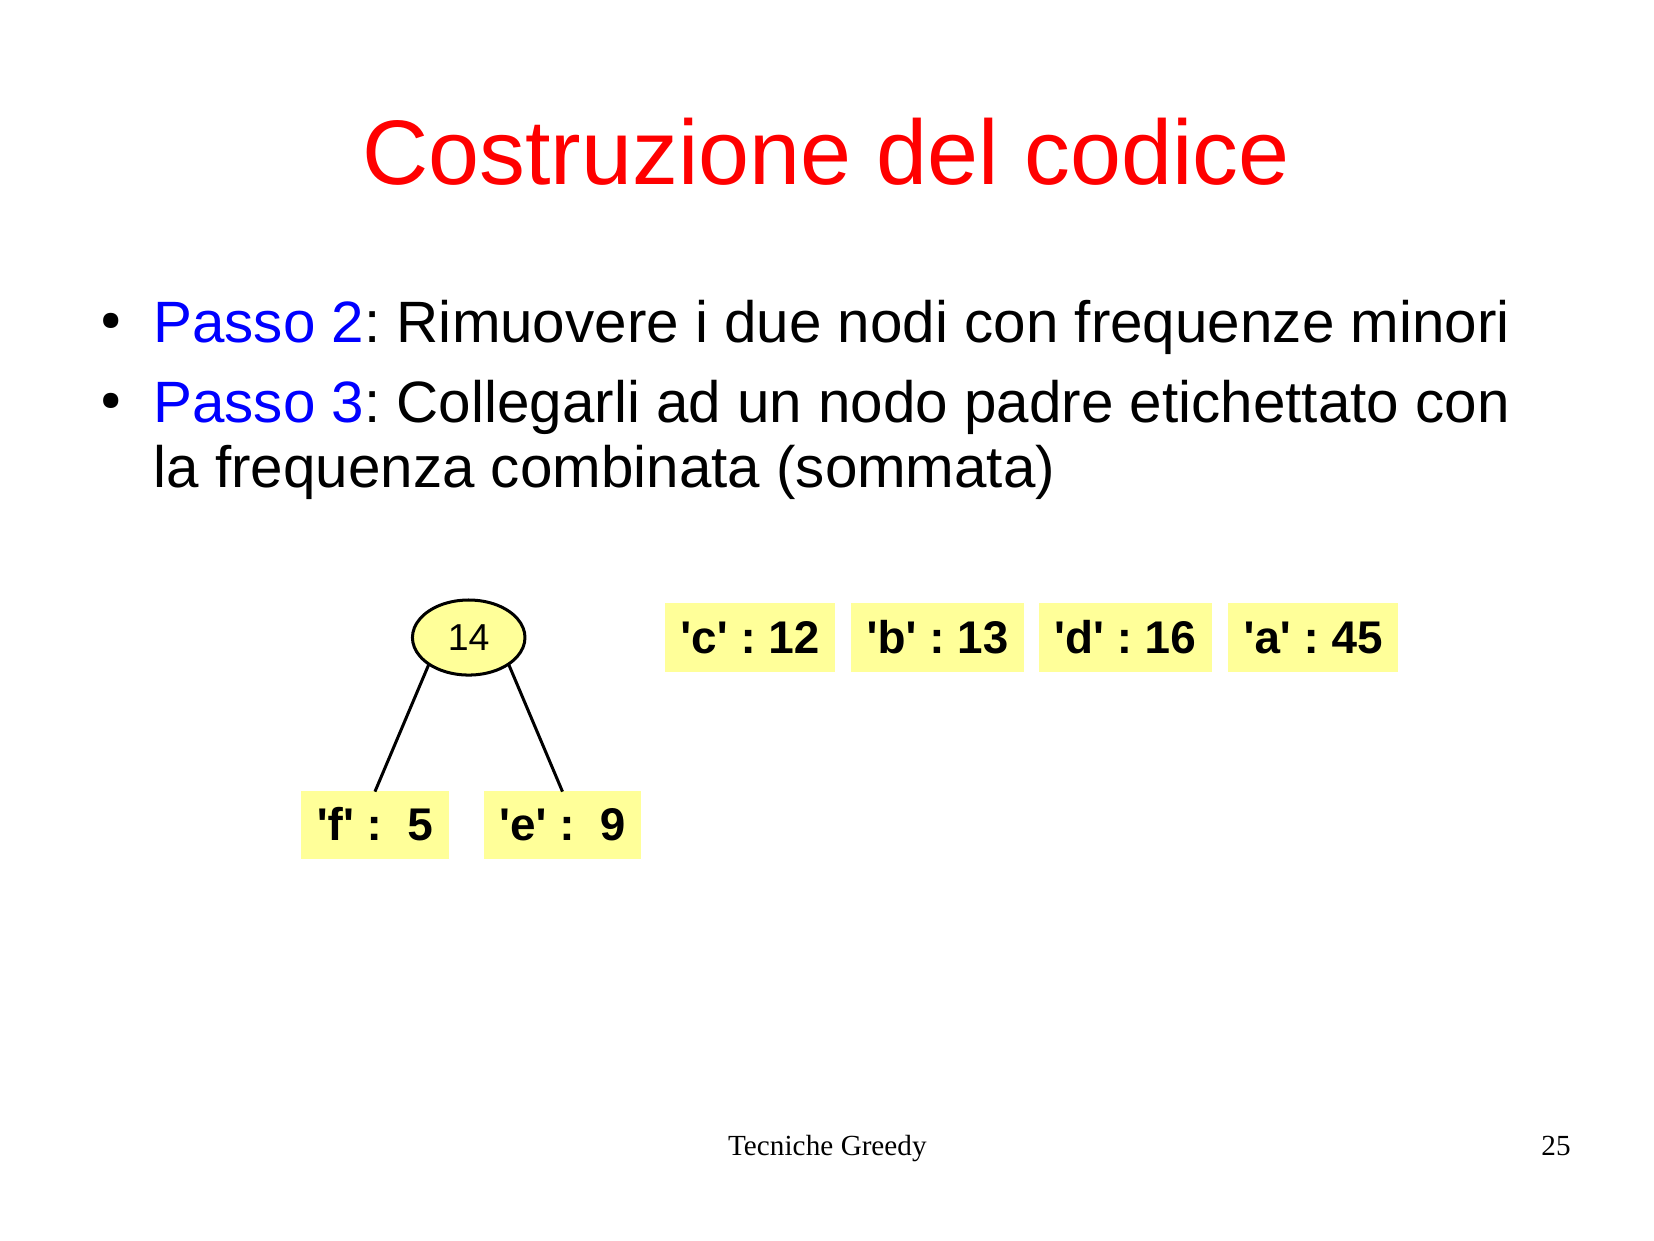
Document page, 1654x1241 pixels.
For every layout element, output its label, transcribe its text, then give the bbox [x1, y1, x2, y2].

text_box 'c' : 12 [665, 604, 835, 671]
text_box 'e' : 9 [484, 791, 641, 859]
text_box 'a' : 45 [1228, 604, 1398, 671]
text_box 'f' : 5 [301, 791, 448, 859]
text_box 'd' : 16 [1039, 604, 1211, 671]
list Passo 2: Rimuovere i due nodi con frequenze minori Passo 3: Collegarli ad un nodo padre etichettato con la frequenza combinata (sommata) [82, 290, 1571, 1109]
title Costruzione del codice [82, 49, 1571, 257]
text_box 14 [412, 600, 526, 676]
text_box 'b' : 13 [851, 604, 1024, 671]
